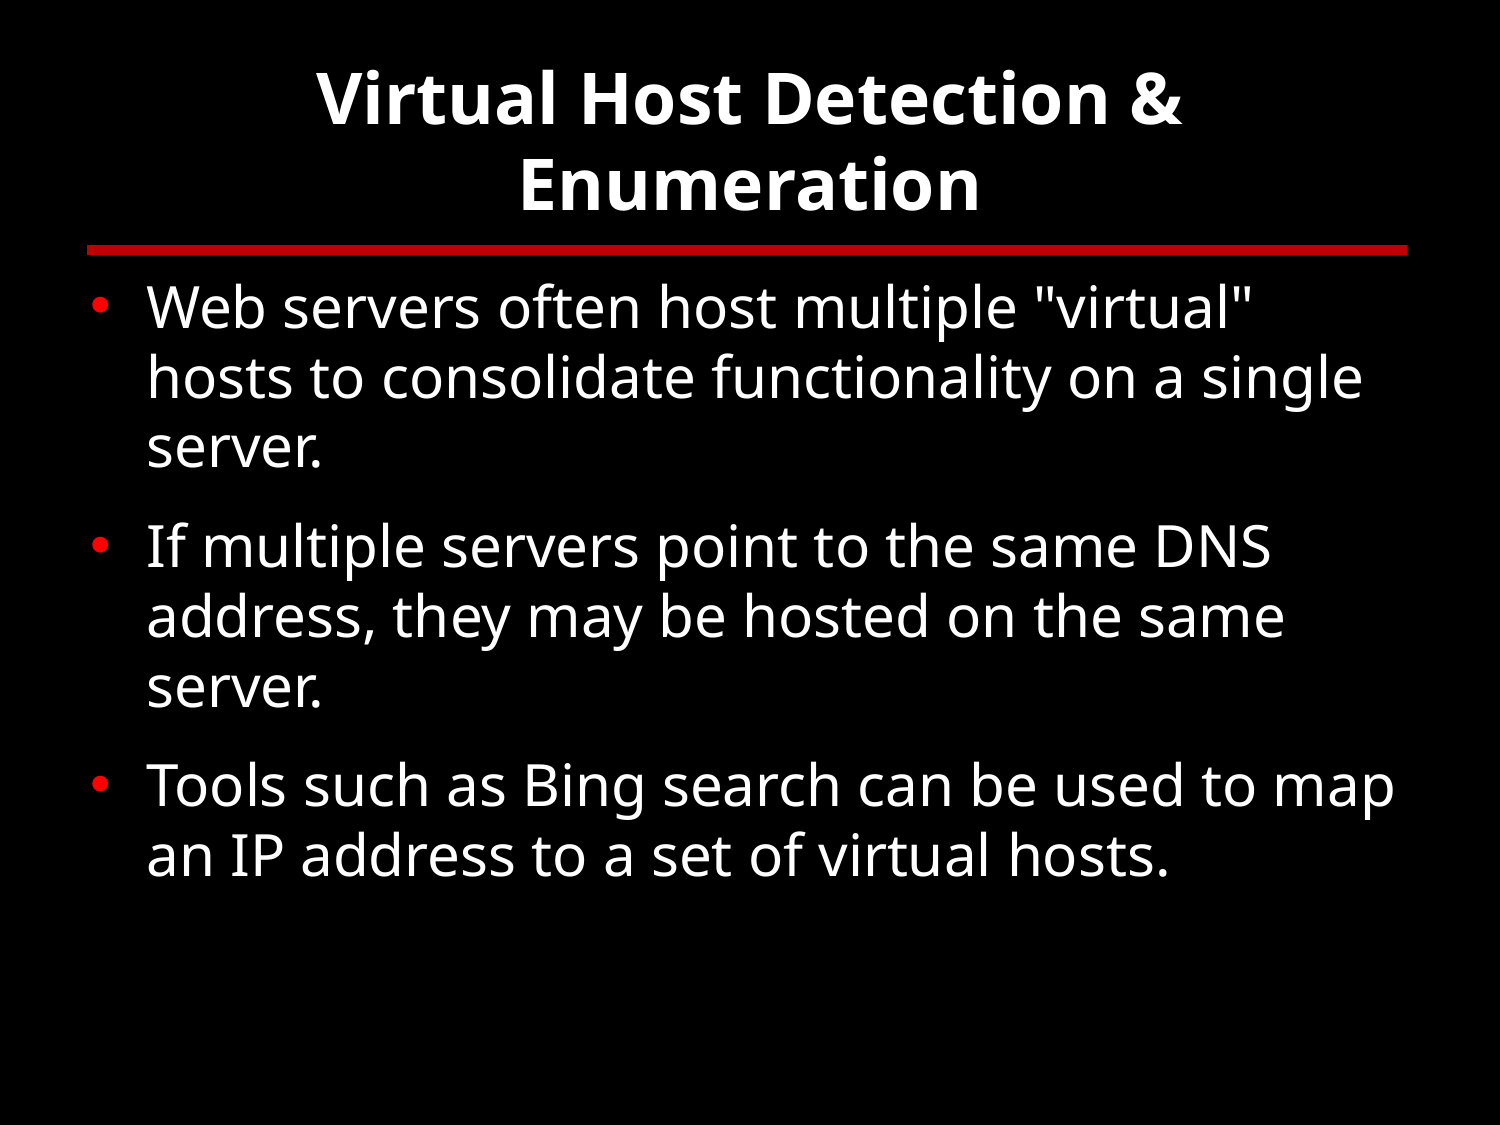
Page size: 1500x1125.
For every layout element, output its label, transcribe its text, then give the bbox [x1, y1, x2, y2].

list Web servers often host multiple "virtual" hosts to consolidate functionality on a single server. If multiple servers point to the same DNS address, they may be hosted on the same server. Tools such as Bing search can be used to map an IP address to a set of virtual hosts. [75, 262, 1425, 1005]
title Virtual Host Detection & Enumeration [75, 45, 1425, 233]
